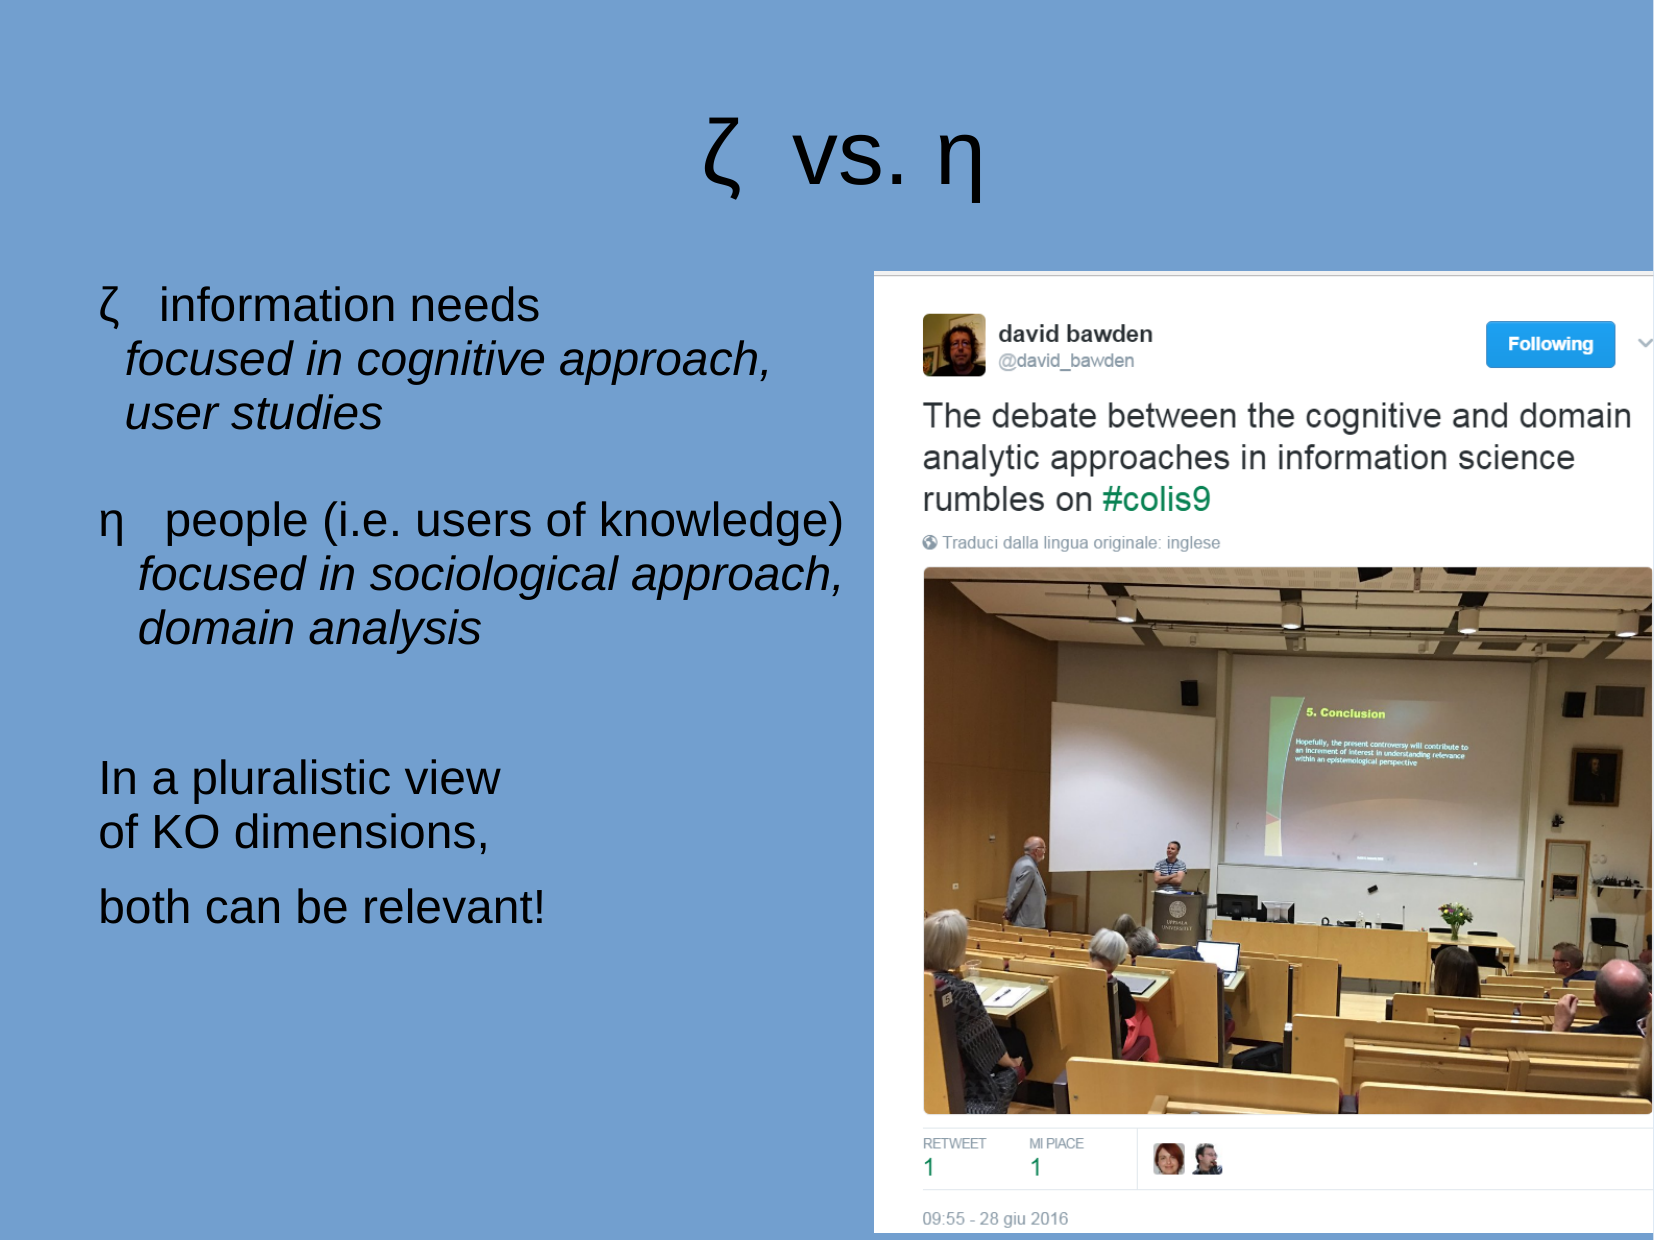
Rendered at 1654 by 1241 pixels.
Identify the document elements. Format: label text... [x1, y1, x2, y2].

picture [874, 271, 1654, 1233]
title ζ vs. η [82, 49, 1571, 257]
list ζ information needs focused in cognitive approach, user studies η people (i.e. users of knowledge) focused in sociological approach, domain analysis In a pluralistic view of KO dimensions, both can be relevant! [47, 277, 863, 981]
